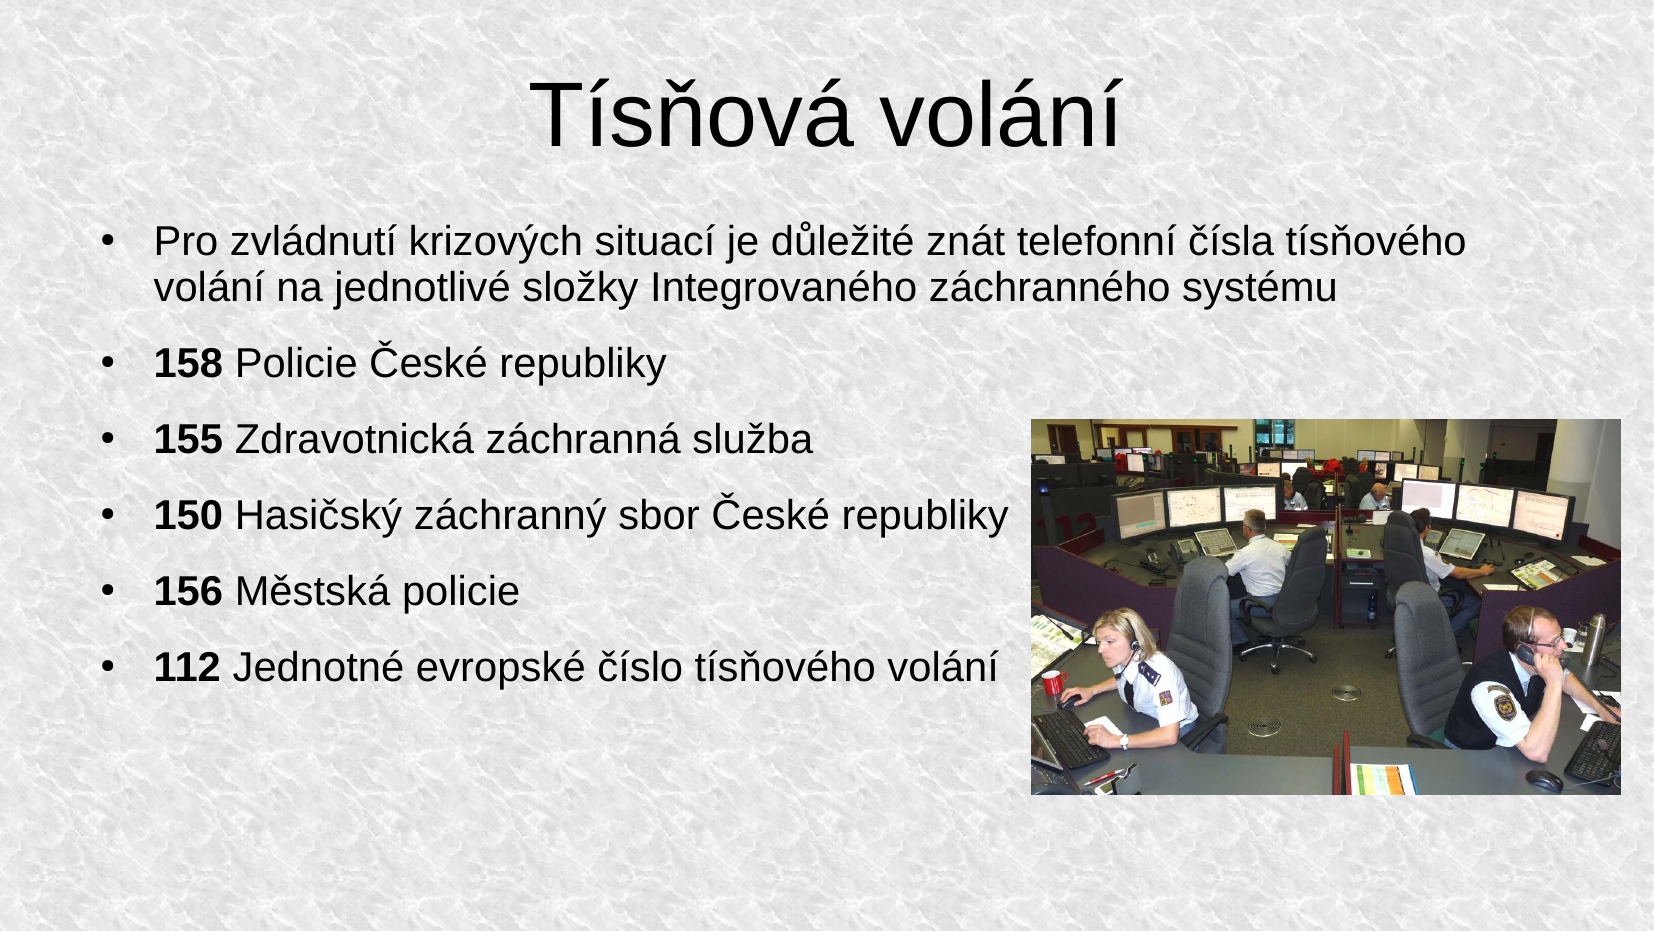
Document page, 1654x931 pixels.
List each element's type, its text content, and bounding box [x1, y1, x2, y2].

title Tísňová volání [82, 37, 1571, 193]
list Pro zvládnutí krizových situací je důležité znát telefonní čísla tísňového volání na jednotlivé složky Integrovaného záchranného systému 158 Policie České republiky 155 Zdravotnická záchranná služba 150 Hasičský záchranný sbor České republiky 156 Městská policie 112 Jednotné evropské číslo tísňového volání [82, 217, 1571, 758]
picture [0, 0, 1654, 931]
